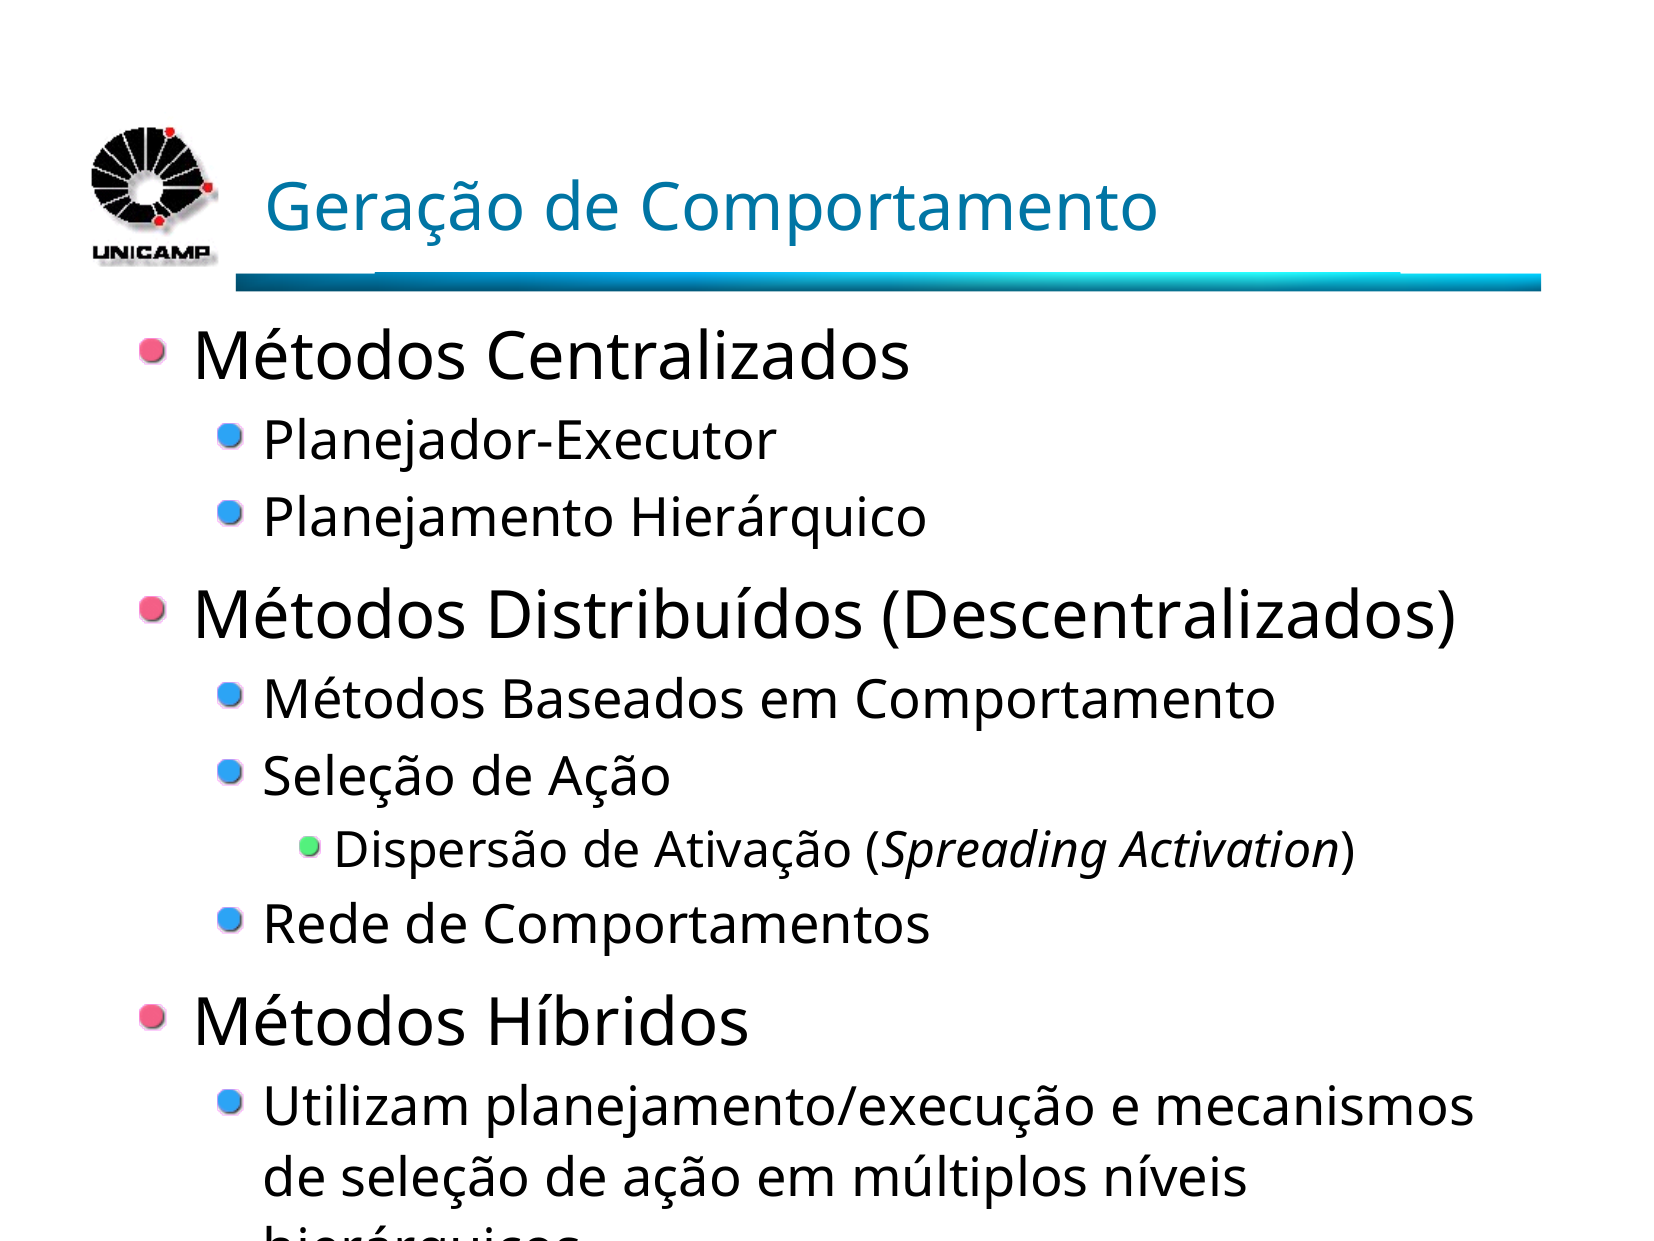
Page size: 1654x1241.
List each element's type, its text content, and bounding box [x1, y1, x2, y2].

list Métodos Centralizados Planejador-Executor Planejamento Hierárquico Métodos Distribuídos (Descentralizados) Métodos Baseados em Comportamento Seleção de Ação Dispersão de Ativação (Spreading Activation) Rede de Comportamentos Métodos Híbridos Utilizam planejamento/execução e mecanismos de seleção de ação em múltiplos níveis hierárquicos [121, 309, 1534, 1167]
title Geração de Comportamento [264, 50, 1534, 243]
picture [125, 272, 1654, 295]
